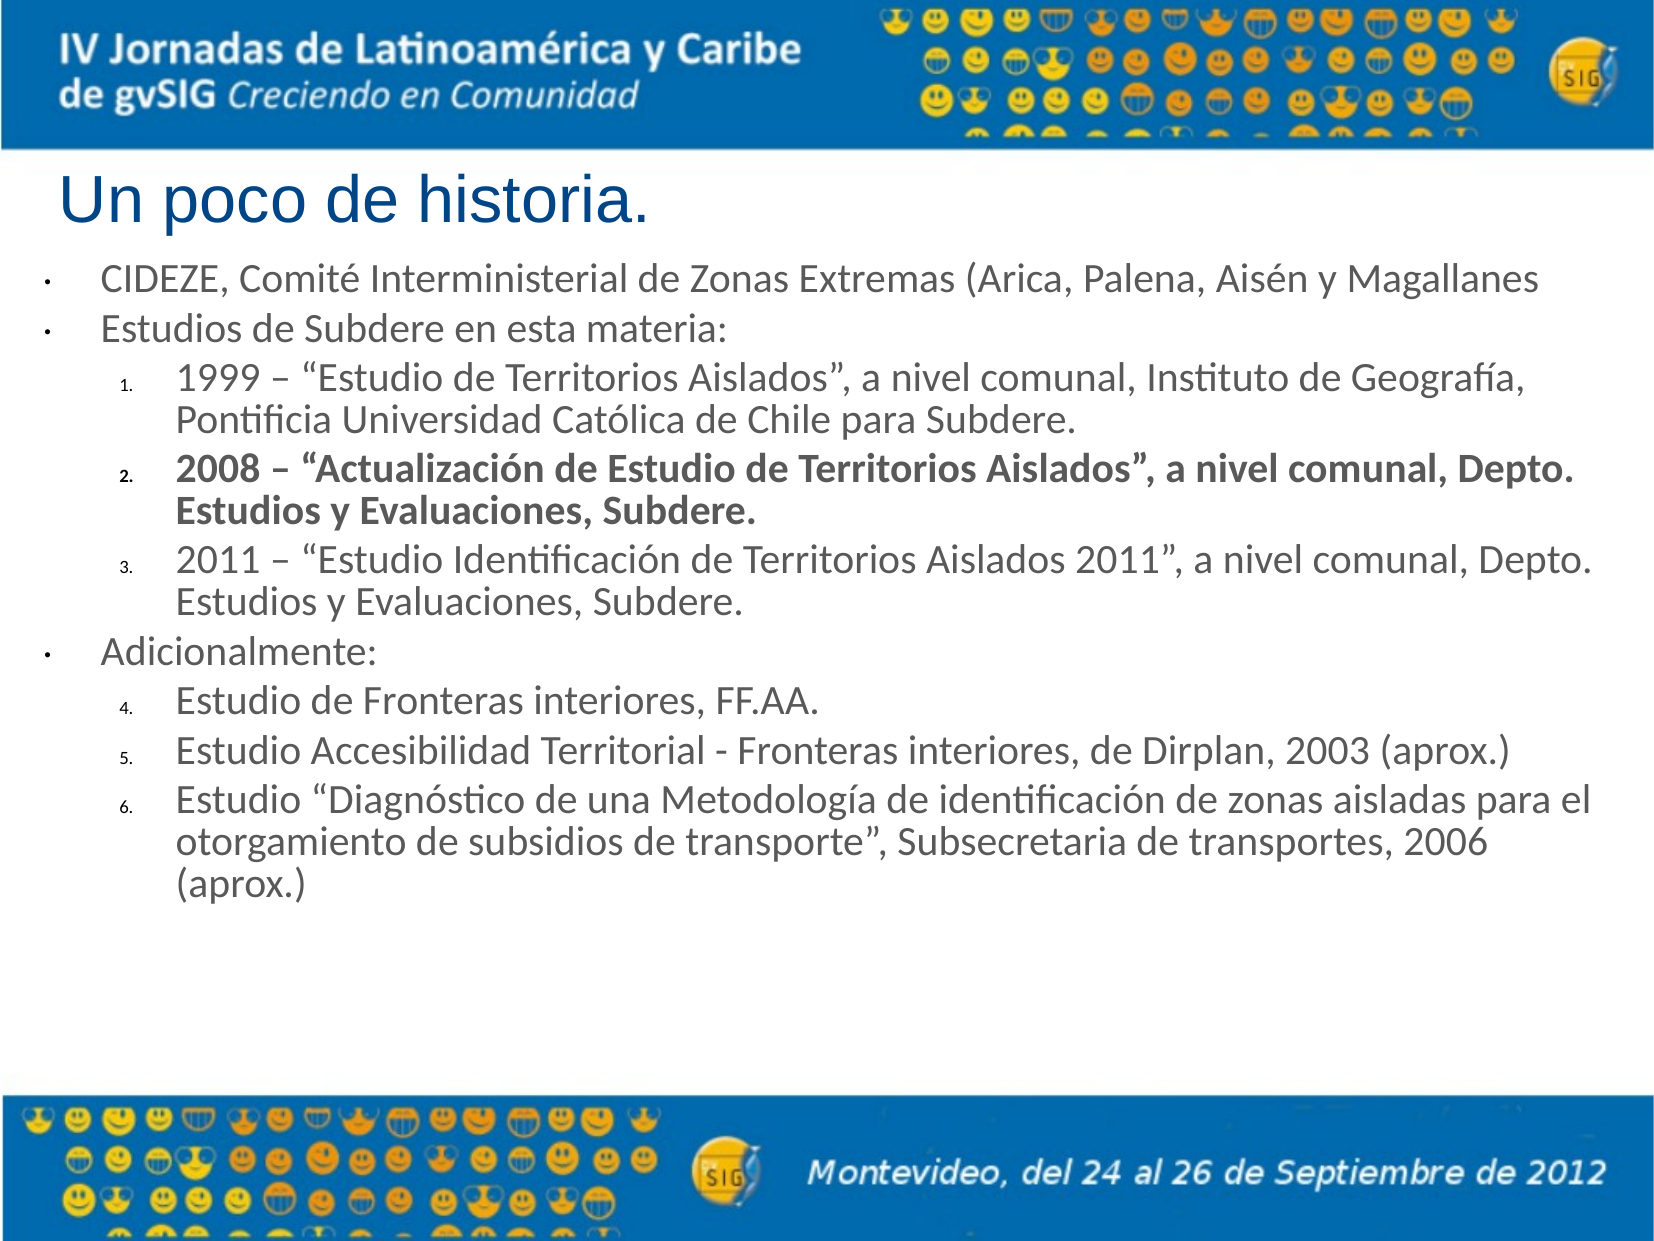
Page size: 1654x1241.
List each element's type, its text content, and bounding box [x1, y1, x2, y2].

picture [0, 0, 1654, 1241]
list CIDEZE, Comité Interministerial de Zonas Extremas (Arica, Palena, Aisén y Magallanes Estudios de Subdere en esta materia: 1999 – “Estudio de Territorios Aislados”, a nivel comunal, Instituto de Geografía, Pontificia Universidad Católica de Chile para Subdere. 2008 – “Actualización de Estudio de Territorios Aislados”, a nivel comunal, Depto. Estudios y Evaluaciones, Subdere. 2011 – “Estudio Identificación de Territorios Aislados 2011”, a nivel comunal, Depto. Estudios y Evaluaciones, Subdere. Adicionalmente: Estudio de Fronteras interiores, FF.AA. Estudio Accesibilidad Territorial - Fronteras interiores, de Dirplan, 2003 (aprox.) Estudio “Diagnóstico de una Metodología de identificación de zonas aisladas para el otorgamiento de subsidios de transporte”, Subsecretaria de transportes, 2006 (aprox.) [29, 253, 1625, 1114]
title Un poco de historia. [59, 102, 1548, 253]
